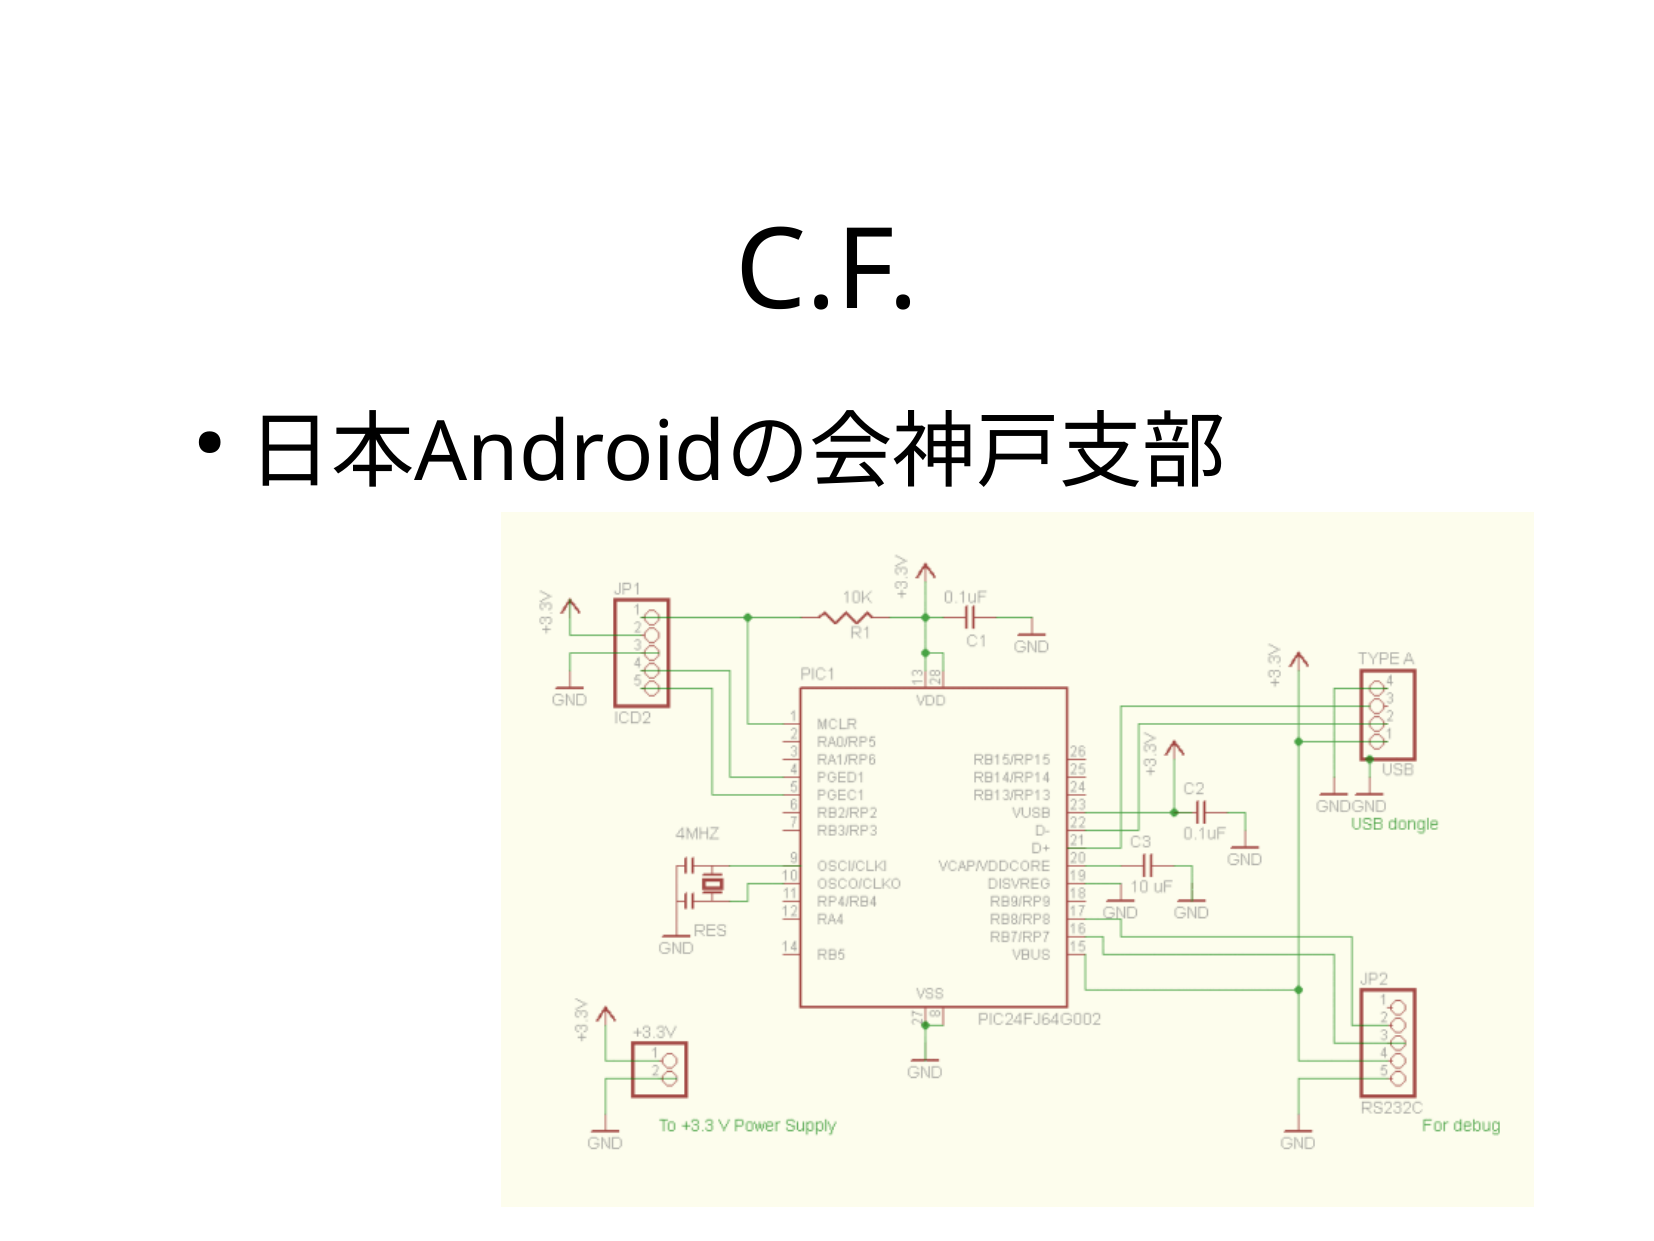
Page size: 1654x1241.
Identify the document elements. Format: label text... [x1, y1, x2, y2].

list 日本Androidの会神戸支部 [177, 383, 1571, 1203]
picture [501, 512, 1534, 1207]
title C.F. [82, 161, 1571, 369]
